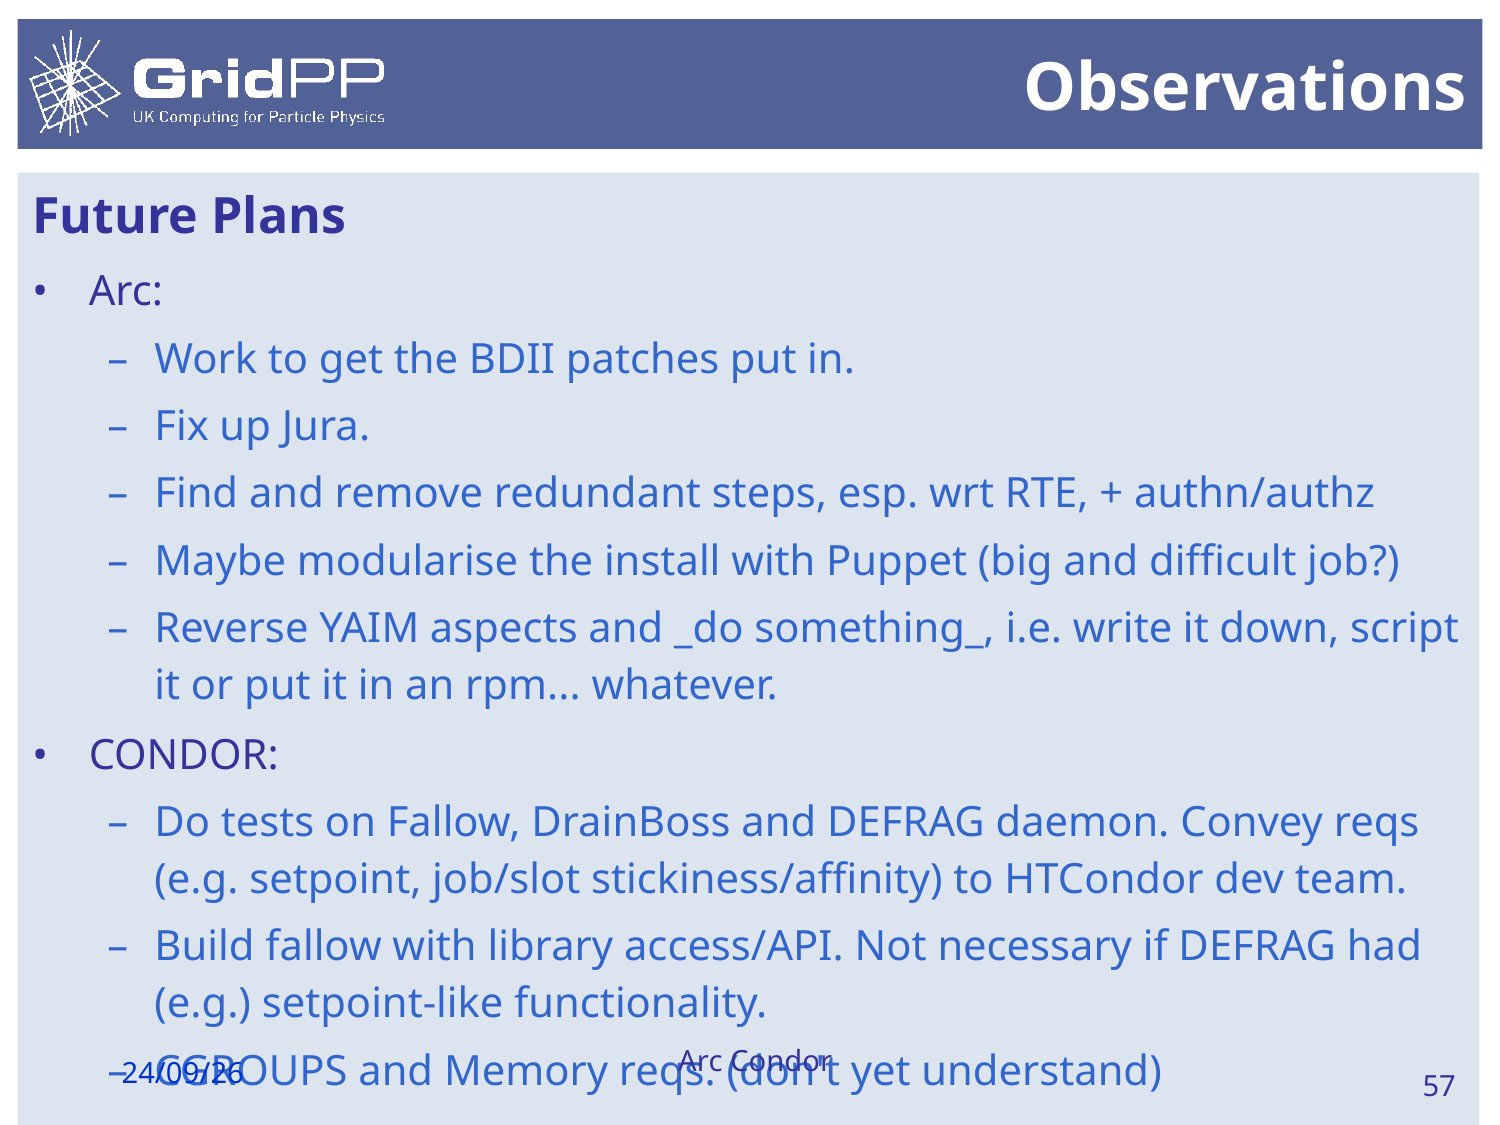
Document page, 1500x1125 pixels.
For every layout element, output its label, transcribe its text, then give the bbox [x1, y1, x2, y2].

title Observations [513, 19, 1483, 149]
picture [29, 30, 384, 136]
text_box Arc Condor [536, 1034, 975, 1094]
text_box 02/03/16 [29, 1046, 337, 1095]
list Future Plans Arc: Work to get the BDII patches put in. Fix up Jura. Find and remove redundant steps, esp. wrt RTE, + authn/authz Maybe modularise the install with Puppet (big and difficult job?) Reverse YAIM aspects and _do something_, i.e. write it down, script it or put it in an rpm... whatever. CONDOR: Do tests on Fallow, DrainBoss and DEFRAG daemon. Convey reqs (e.g. setpoint, job/slot stickiness/affinity) to HTCondor dev team. Build fallow with library access/API. Not necessary if DEFRAG had (e.g.) setpoint-like functionality. CGROUPS and Memory reqs. (don't yet understand) [17, 172, 1480, 1045]
text_box <number> [1388, 1059, 1471, 1094]
